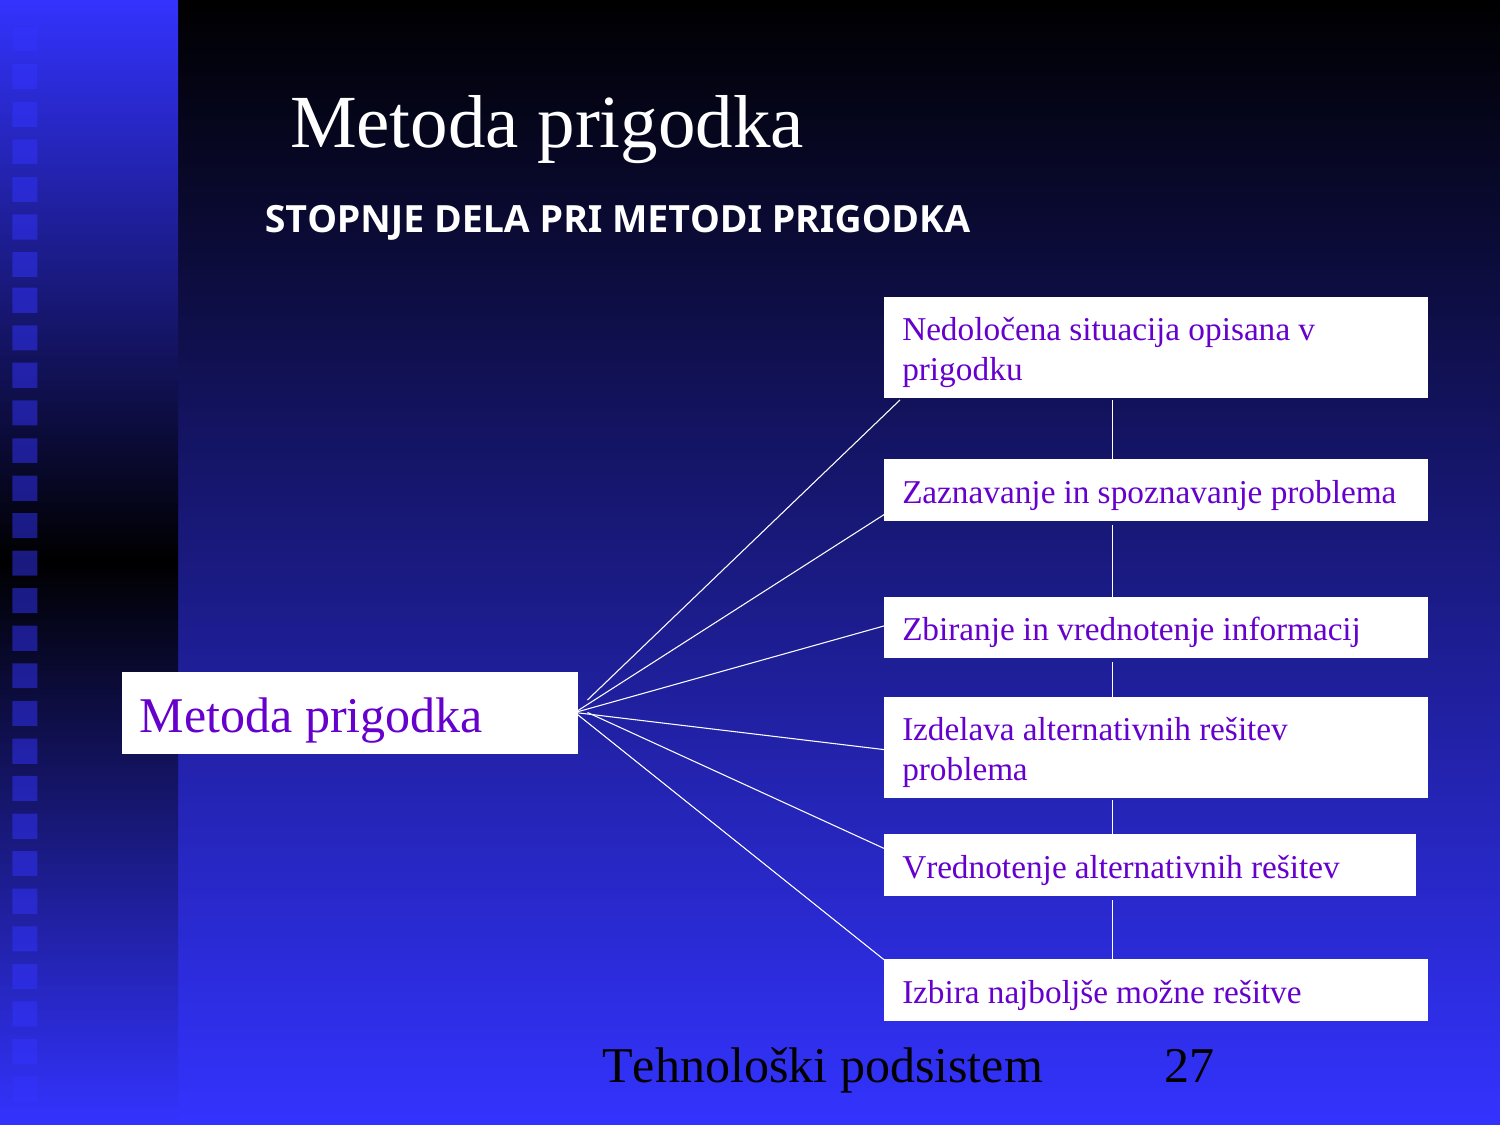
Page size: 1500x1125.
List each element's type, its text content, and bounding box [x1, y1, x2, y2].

text_box Zaznavanje in spoznavanje problema [887, 462, 1426, 518]
text_box Izbira najboljše možne rešitve [887, 962, 1426, 1018]
text_box STOPNJE DELA PRI METODI PRIGODKA [249, 187, 1313, 248]
text_box Metoda prigodka [125, 674, 576, 751]
text_box Izdelava alternativnih rešitev problema [887, 699, 1426, 796]
text_box Zbiranje in vrednotenje informacij [887, 599, 1426, 656]
title Metoda prigodka [274, 64, 1287, 170]
text_box Vrednotenje alternativnih rešitev [887, 837, 1413, 893]
text_box Nedoločena situacija opisana v prigodku [887, 299, 1426, 396]
